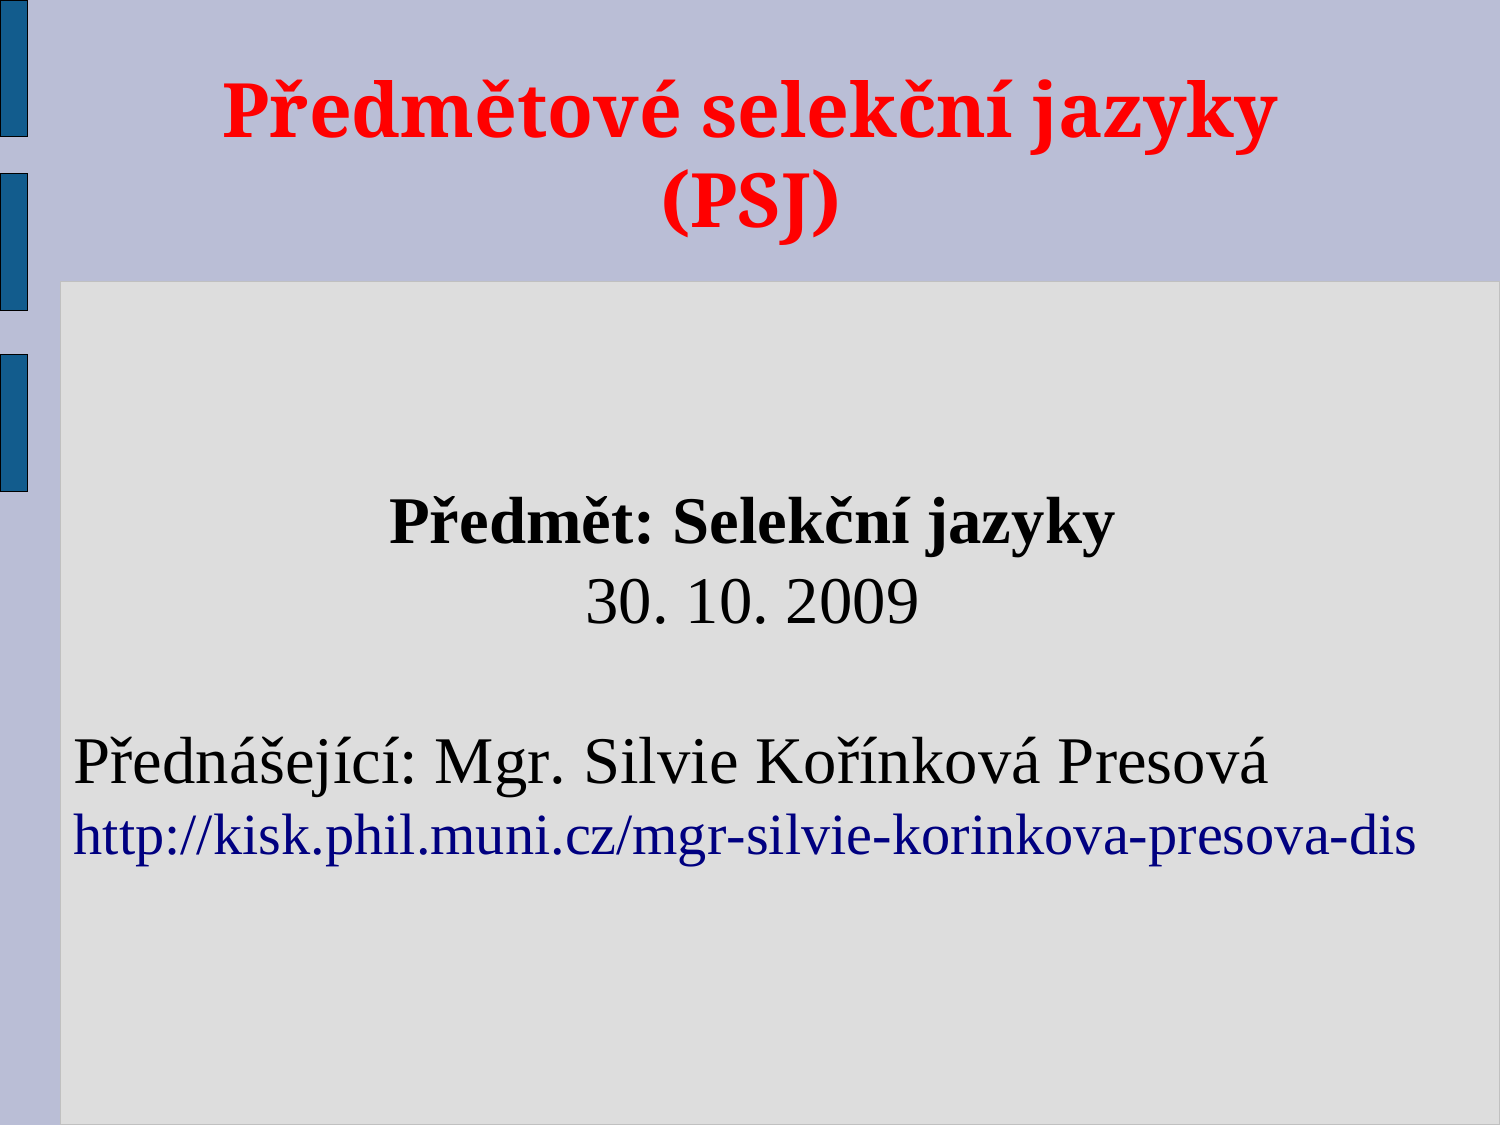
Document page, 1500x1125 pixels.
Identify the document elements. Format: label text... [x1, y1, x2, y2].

subtitle Předmět: Selekční jazyky 30. 10. 2009 Přednášející: Mgr. Silvie Kořínková Presová http://kisk.phil.muni.cz/mgr-silvie-korinkova-presova-dis [59, 309, 1447, 1034]
title Předmětové selekční jazyky (PSJ) [110, 50, 1392, 254]
